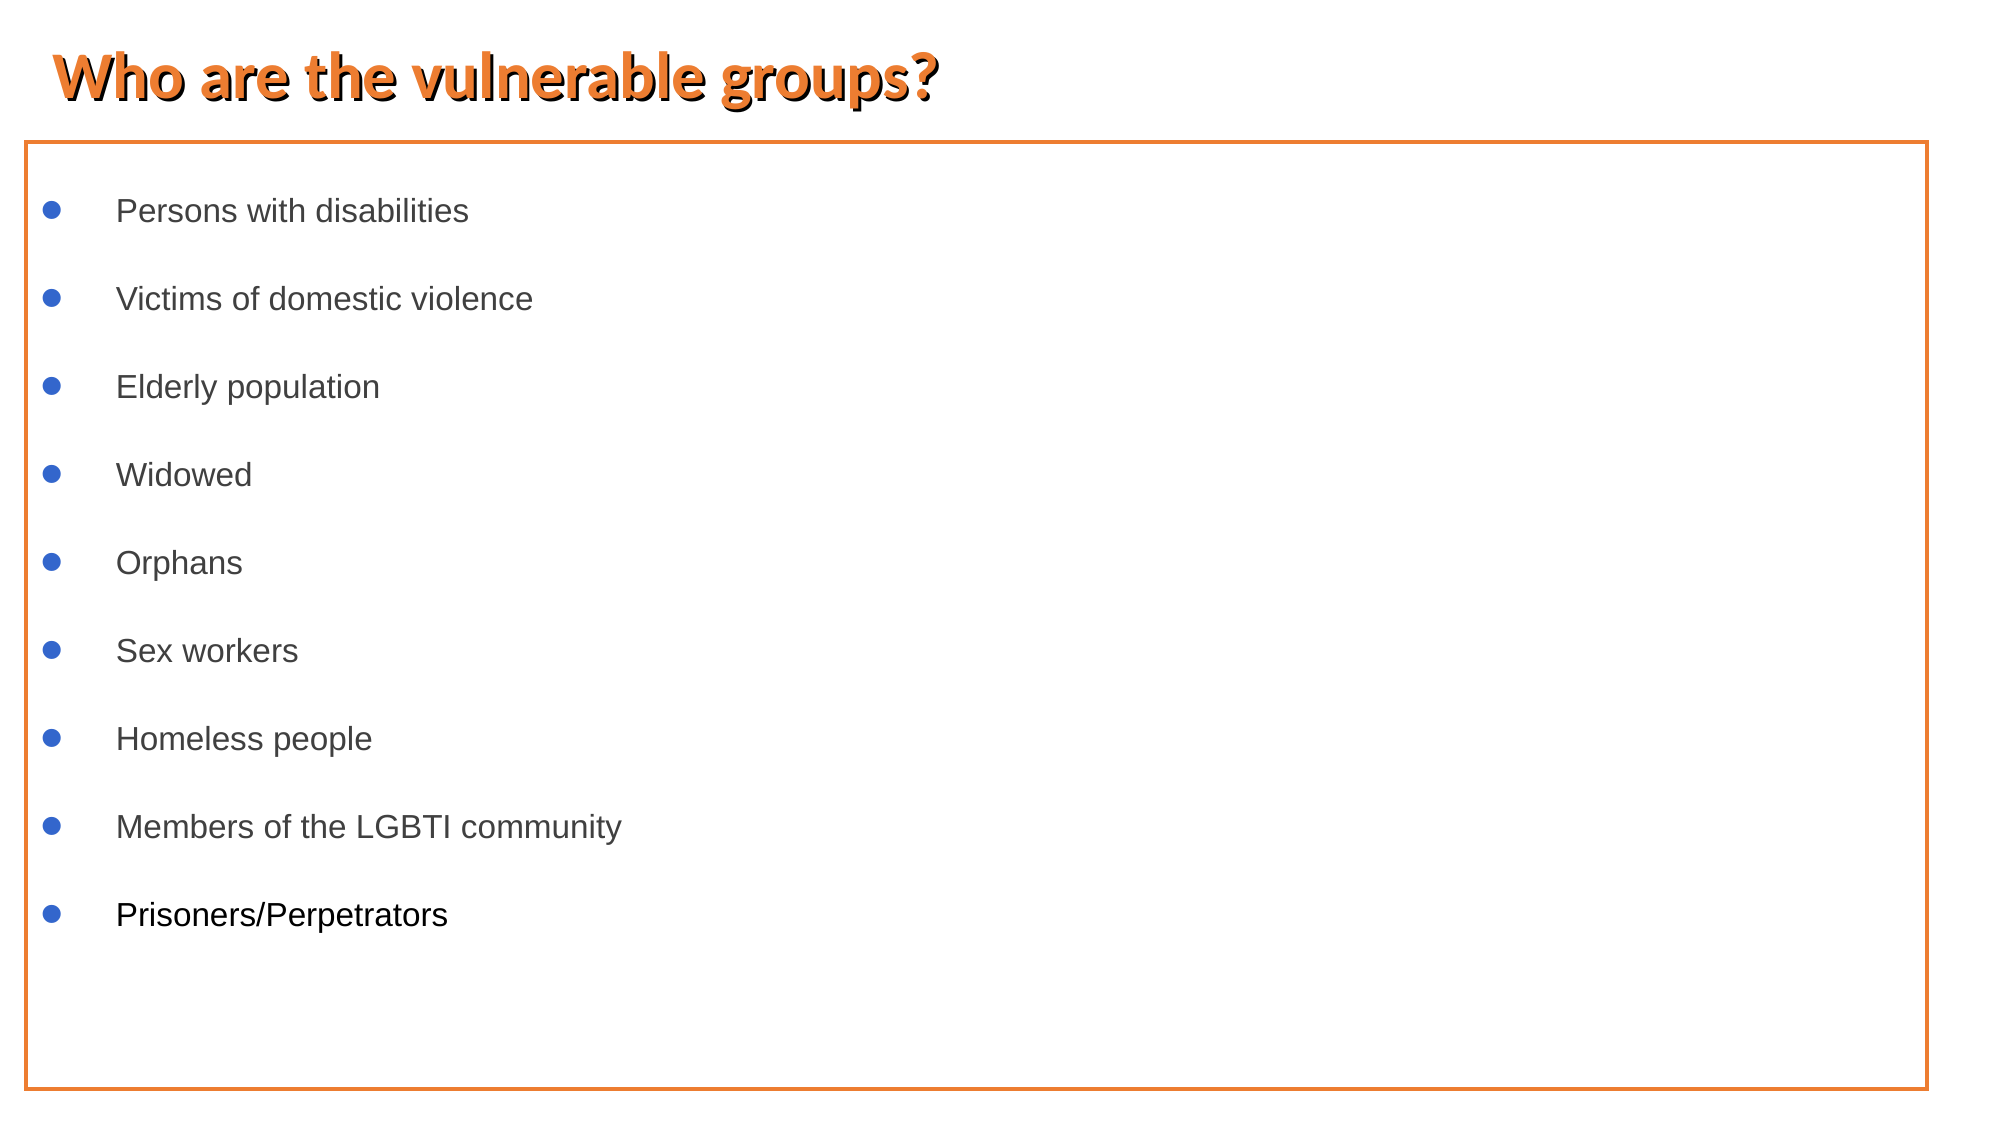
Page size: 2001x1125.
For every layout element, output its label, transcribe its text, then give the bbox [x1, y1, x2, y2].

text_box Persons with disabilities Victims of domestic violence Elderly population Widowed Orphans Sex workers Homeless people Members of the LGBTI community Prisoners/Perpetrators [25, 141, 1928, 1090]
title Who are the vulnerable groups? [0, 11, 2000, 161]
